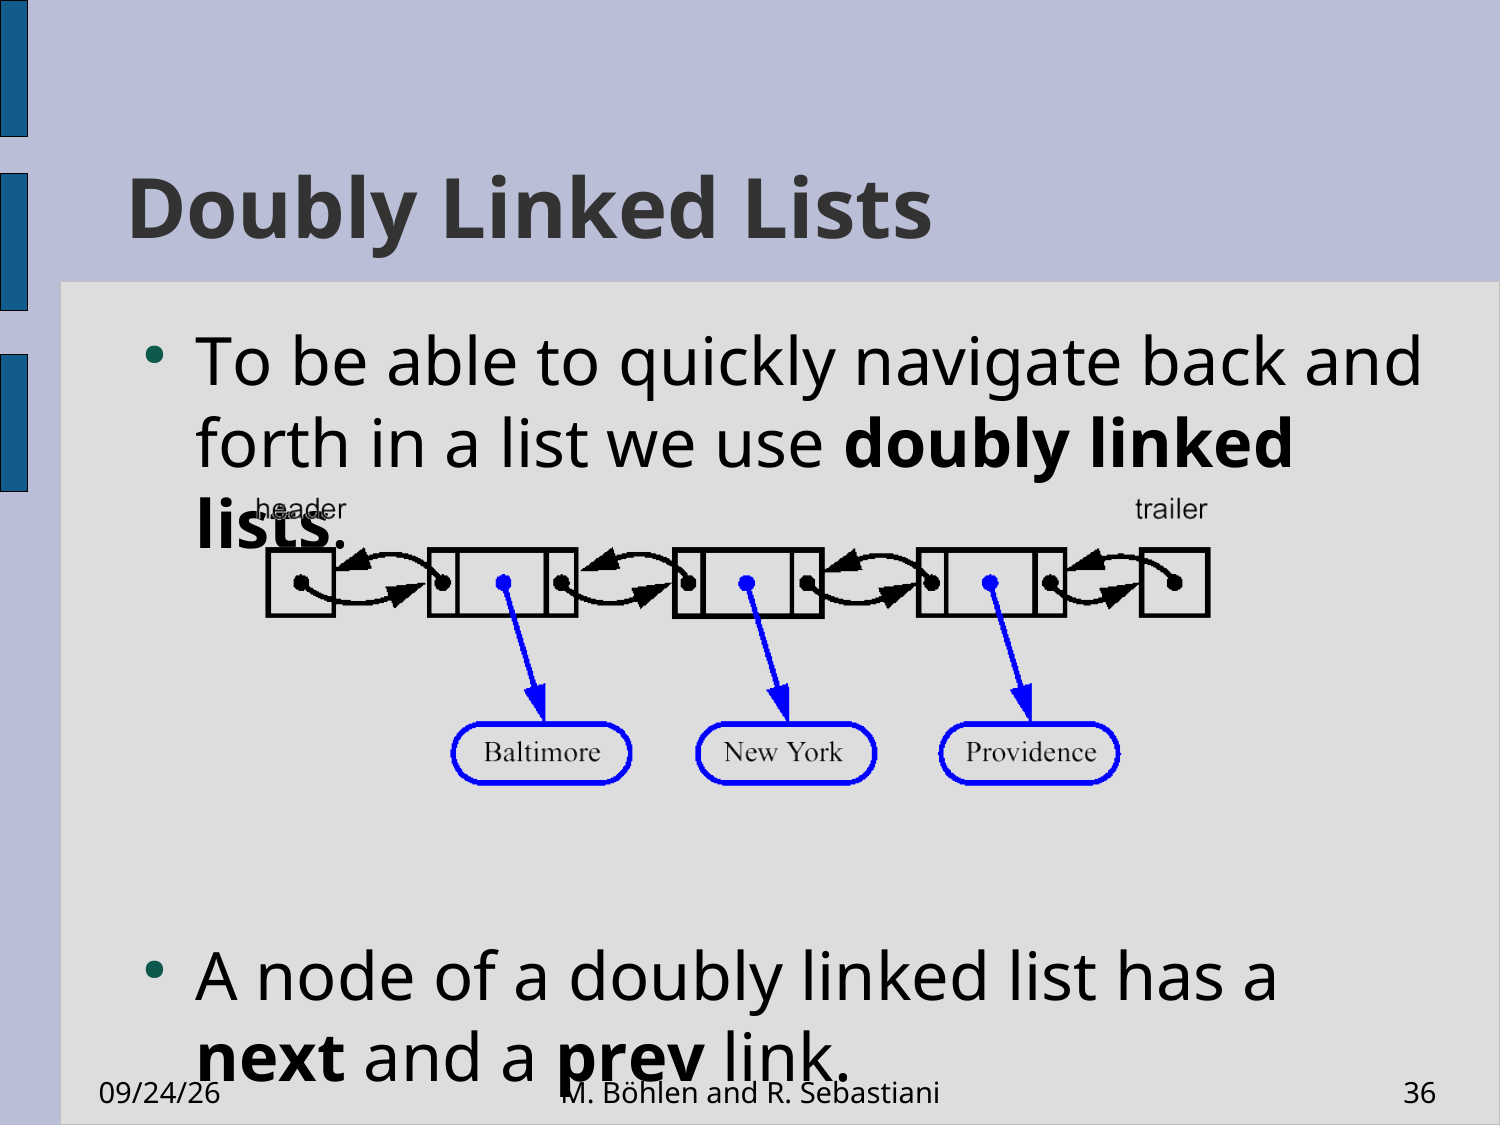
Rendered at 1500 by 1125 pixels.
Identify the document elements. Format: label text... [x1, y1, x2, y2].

chart [242, 487, 1222, 802]
list To be able to quickly navigate back and forth in a list we use doubly linked lists. A node of a doubly linked list has a next and a prev link. [110, 312, 1451, 1037]
title Doubly Linked Lists [110, 67, 1392, 271]
